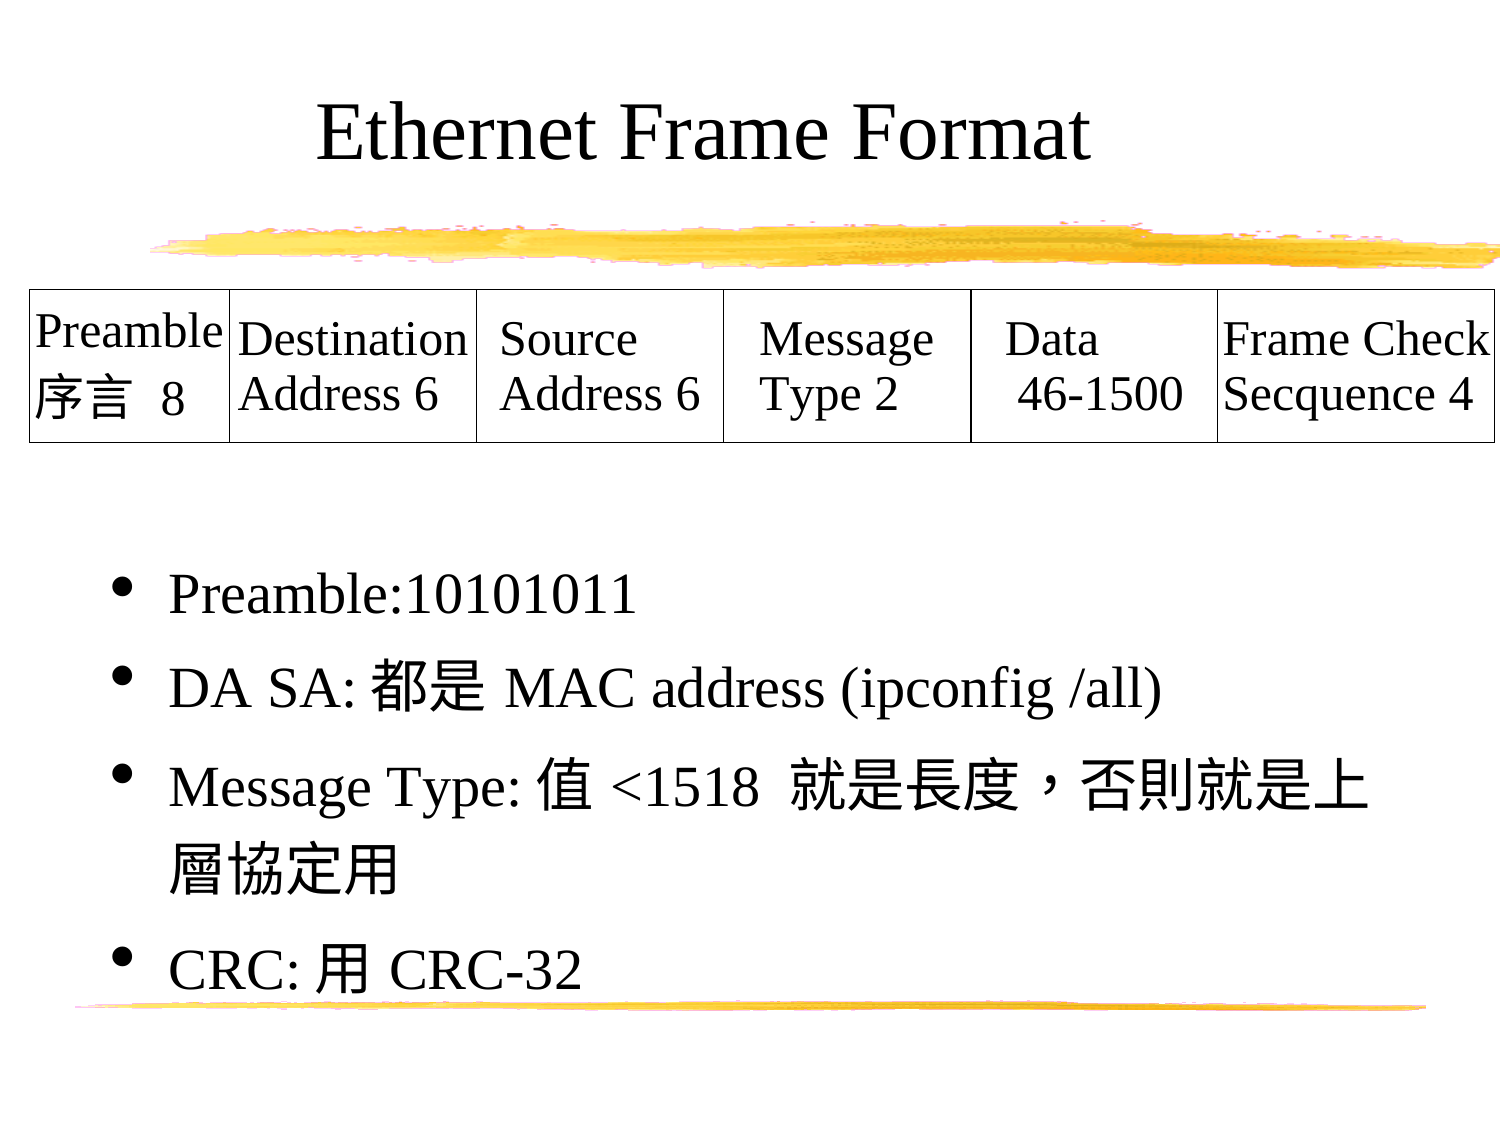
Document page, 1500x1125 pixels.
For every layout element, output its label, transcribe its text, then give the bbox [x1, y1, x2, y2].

title Ethernet Frame Format [66, 44, 1342, 218]
picture [150, 215, 1500, 279]
text_box Preamble 序言 8 [29, 289, 229, 443]
text_box Message Type 2 [723, 289, 971, 443]
list Preamble:10101011 DA SA:都是MAC address (ipconfig /all) Message Type:值<1518 就是長度，否則就是上層協定用 CRC:用CRC-32 [112, 561, 1388, 986]
text_box Destination Address 6 [229, 289, 476, 443]
text_box Data 46-1500 [971, 289, 1217, 443]
text_box Source Address 6 [476, 289, 723, 443]
picture [75, 999, 1426, 1013]
text_box Frame Check Secquence 4 [1217, 289, 1495, 443]
